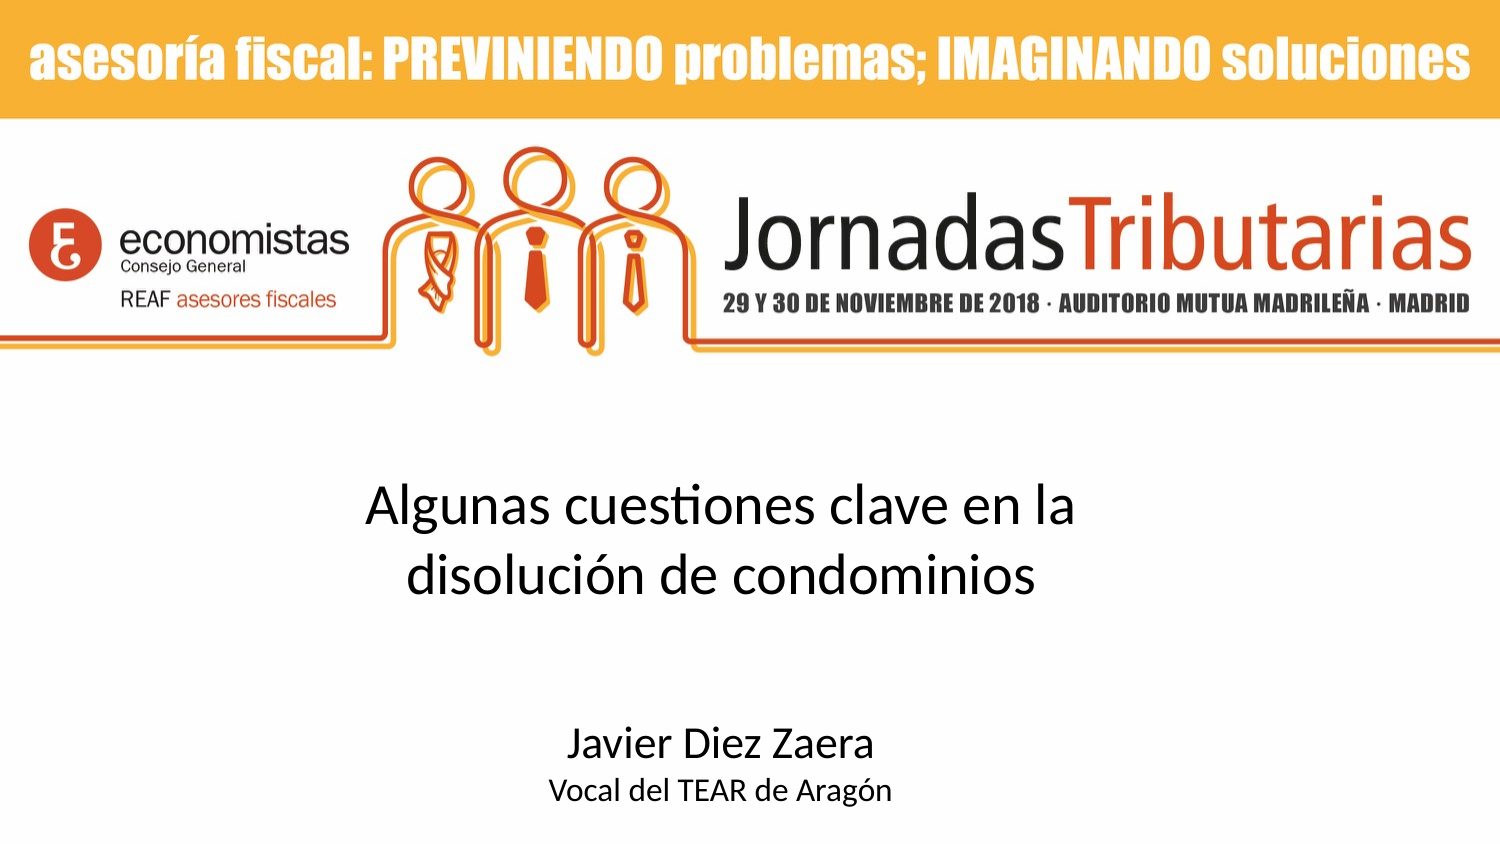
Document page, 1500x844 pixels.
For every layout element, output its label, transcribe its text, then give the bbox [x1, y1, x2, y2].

text_box Javier Diez Zaera Vocal del TEAR de Aragón [266, 705, 1176, 816]
text_box Algunas cuestiones clave en la disolución de condominios [345, 459, 1097, 614]
picture [0, 0, 1500, 844]
